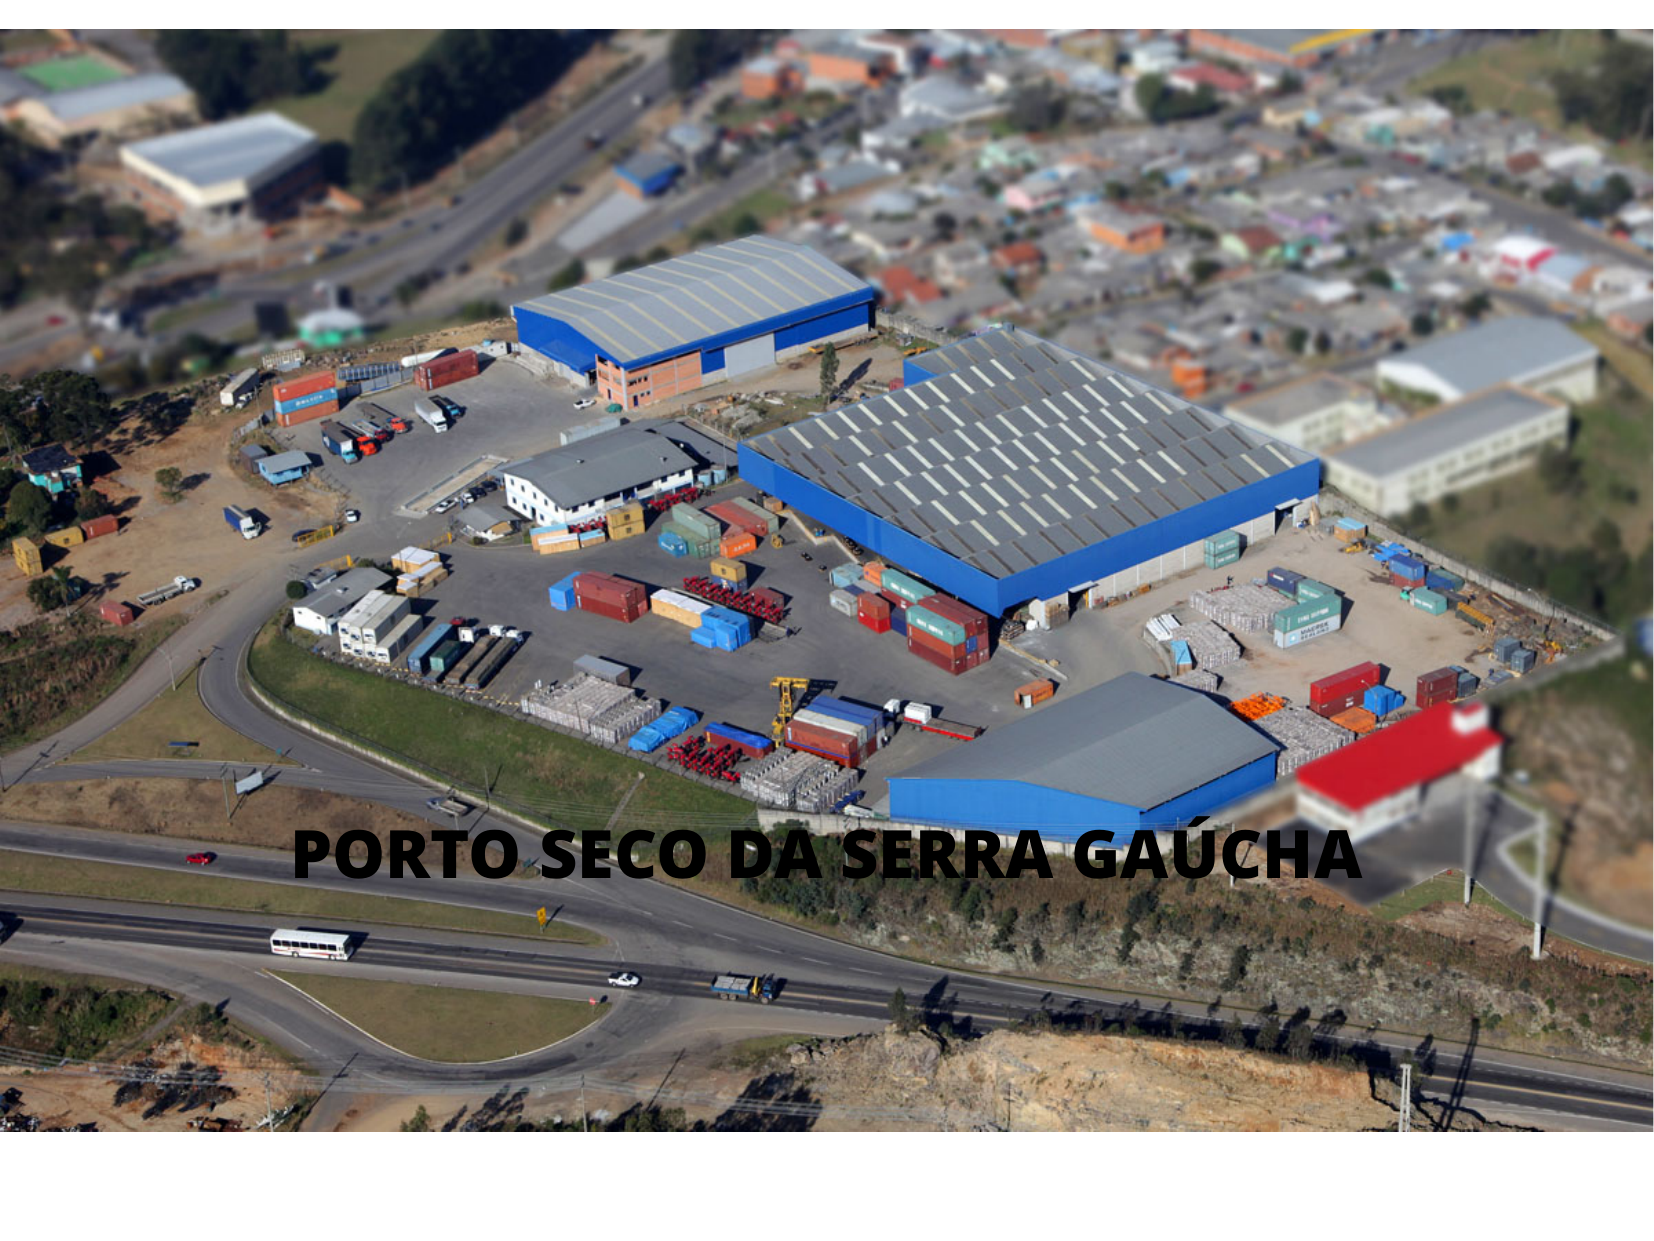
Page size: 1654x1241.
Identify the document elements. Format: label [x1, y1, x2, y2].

picture [0, 29, 1654, 1132]
